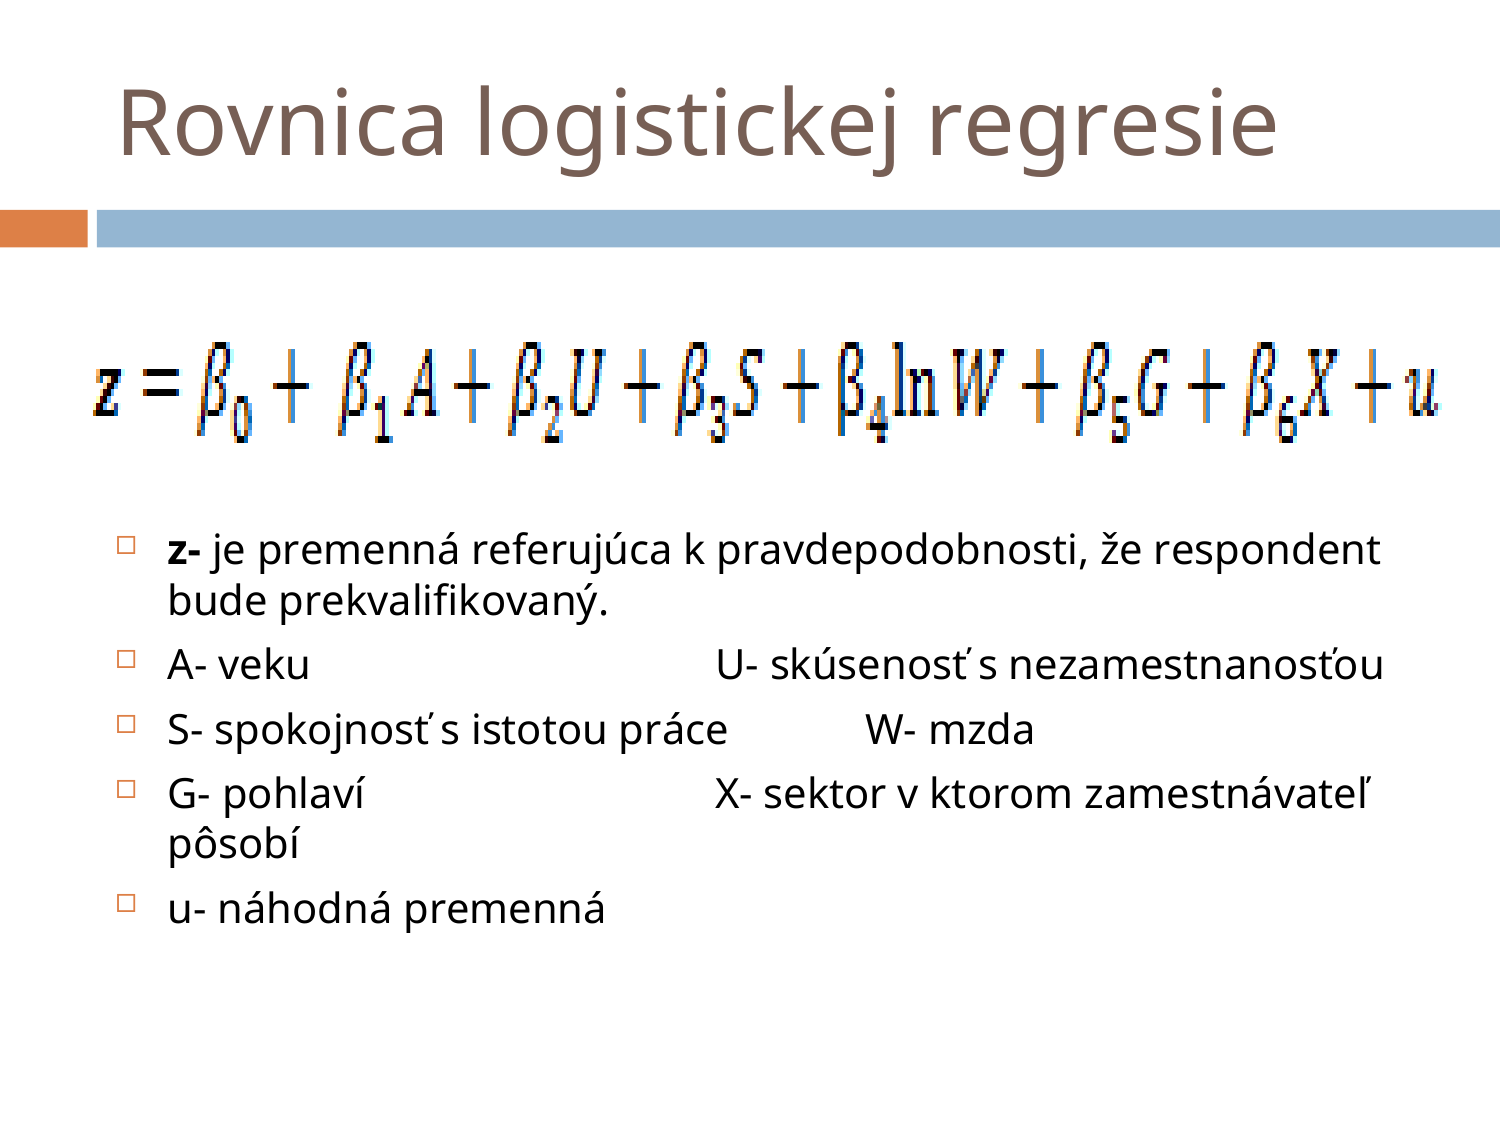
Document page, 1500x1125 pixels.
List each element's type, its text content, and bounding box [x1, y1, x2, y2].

title Rovnica logistickej regresie [100, 37, 1438, 201]
picture [93, 316, 1442, 504]
list z- je premenná referujúca k pravdepodobnosti, že respondent bude prekvalifikovaný. A- veku U- skúsenosť s nezamestnanosťou S- spokojnosť s istotou práce W- mzda G- pohlaví X- sektor v ktorom zamestnávateľ pôsobí u- náhodná premenná [100, 515, 1438, 1000]
